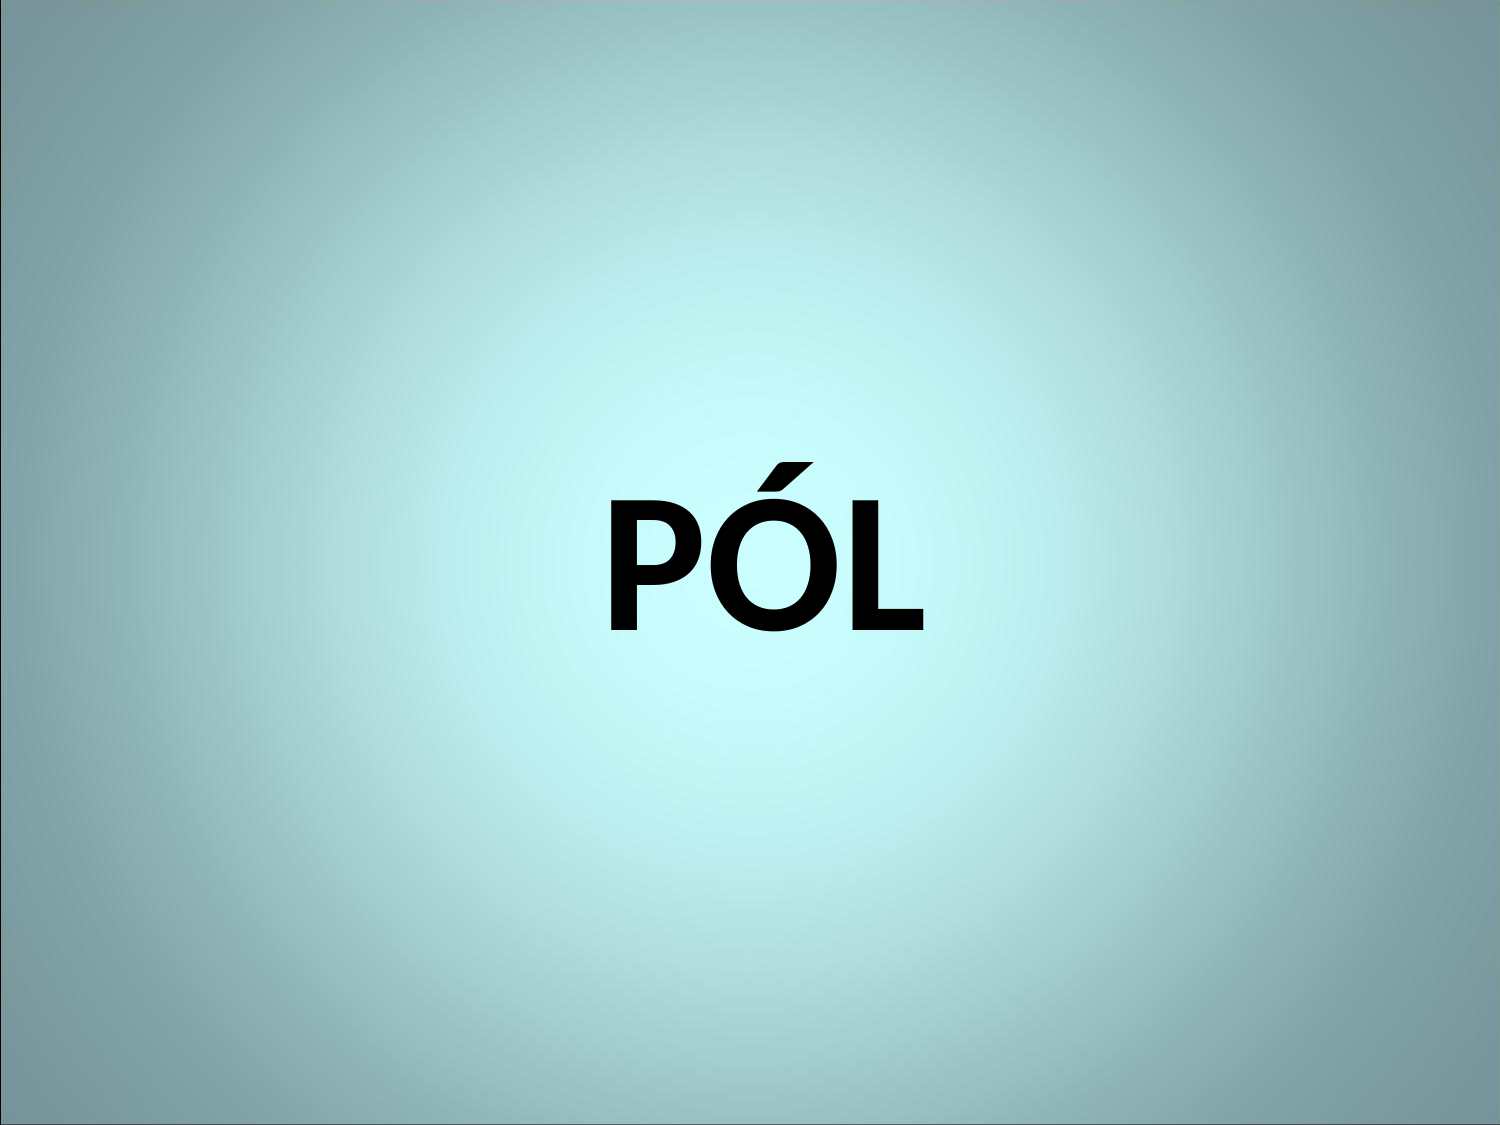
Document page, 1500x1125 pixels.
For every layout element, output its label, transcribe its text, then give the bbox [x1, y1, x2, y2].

picture [0, 0, 1500, 1125]
title PÓL [88, 422, 1439, 678]
